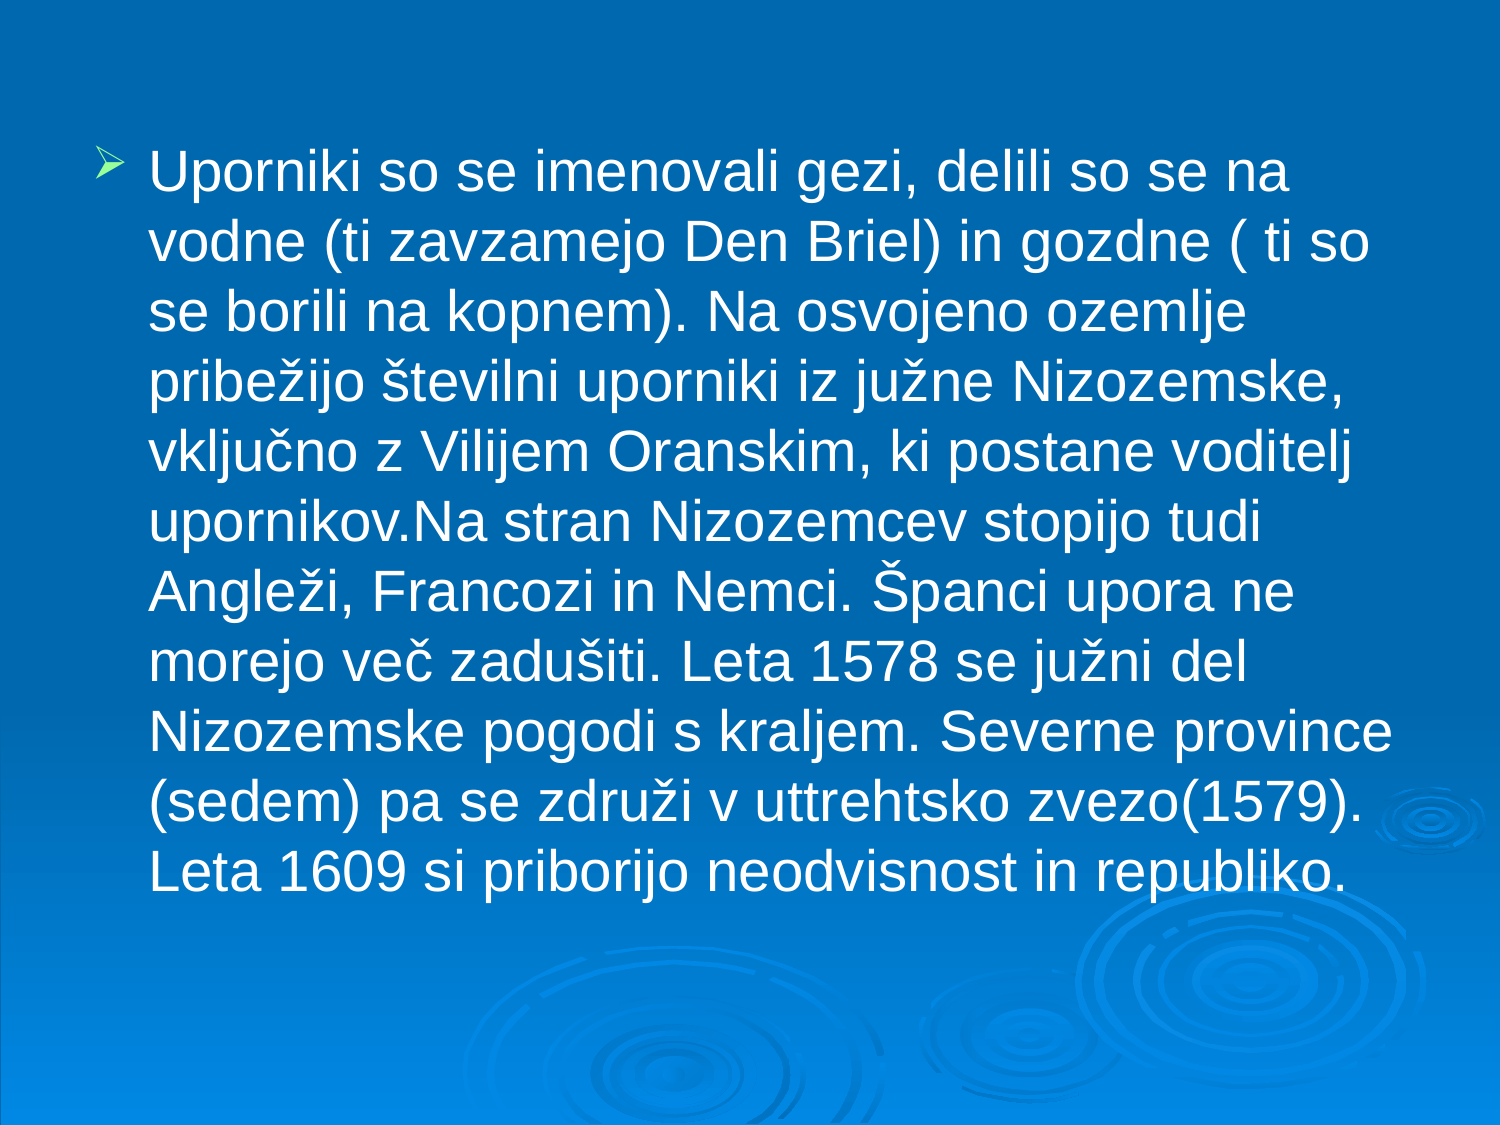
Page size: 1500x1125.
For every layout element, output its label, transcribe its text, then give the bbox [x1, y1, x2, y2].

list Uporniki so se imenovali gezi, delili so se na vodne (ti zavzamejo Den Briel) in gozdne ( ti so se borili na kopnem). Na osvojeno ozemlje pribežijo številni uporniki iz južne Nizozemske, vključno z Vilijem Oranskim, ki postane voditelj upornikov.Na stran Nizozemcev stopijo tudi Angleži, Francozi in Nemci. Španci upora ne morejo več zadušiti. Leta 1578 se južni del Nizozemske pogodi s kraljem. Severne province (sedem) pa se združi v uttrehtsko zvezo(1579). Leta 1609 si priborijo neodvisnost in republiko. [76, 125, 1427, 1047]
